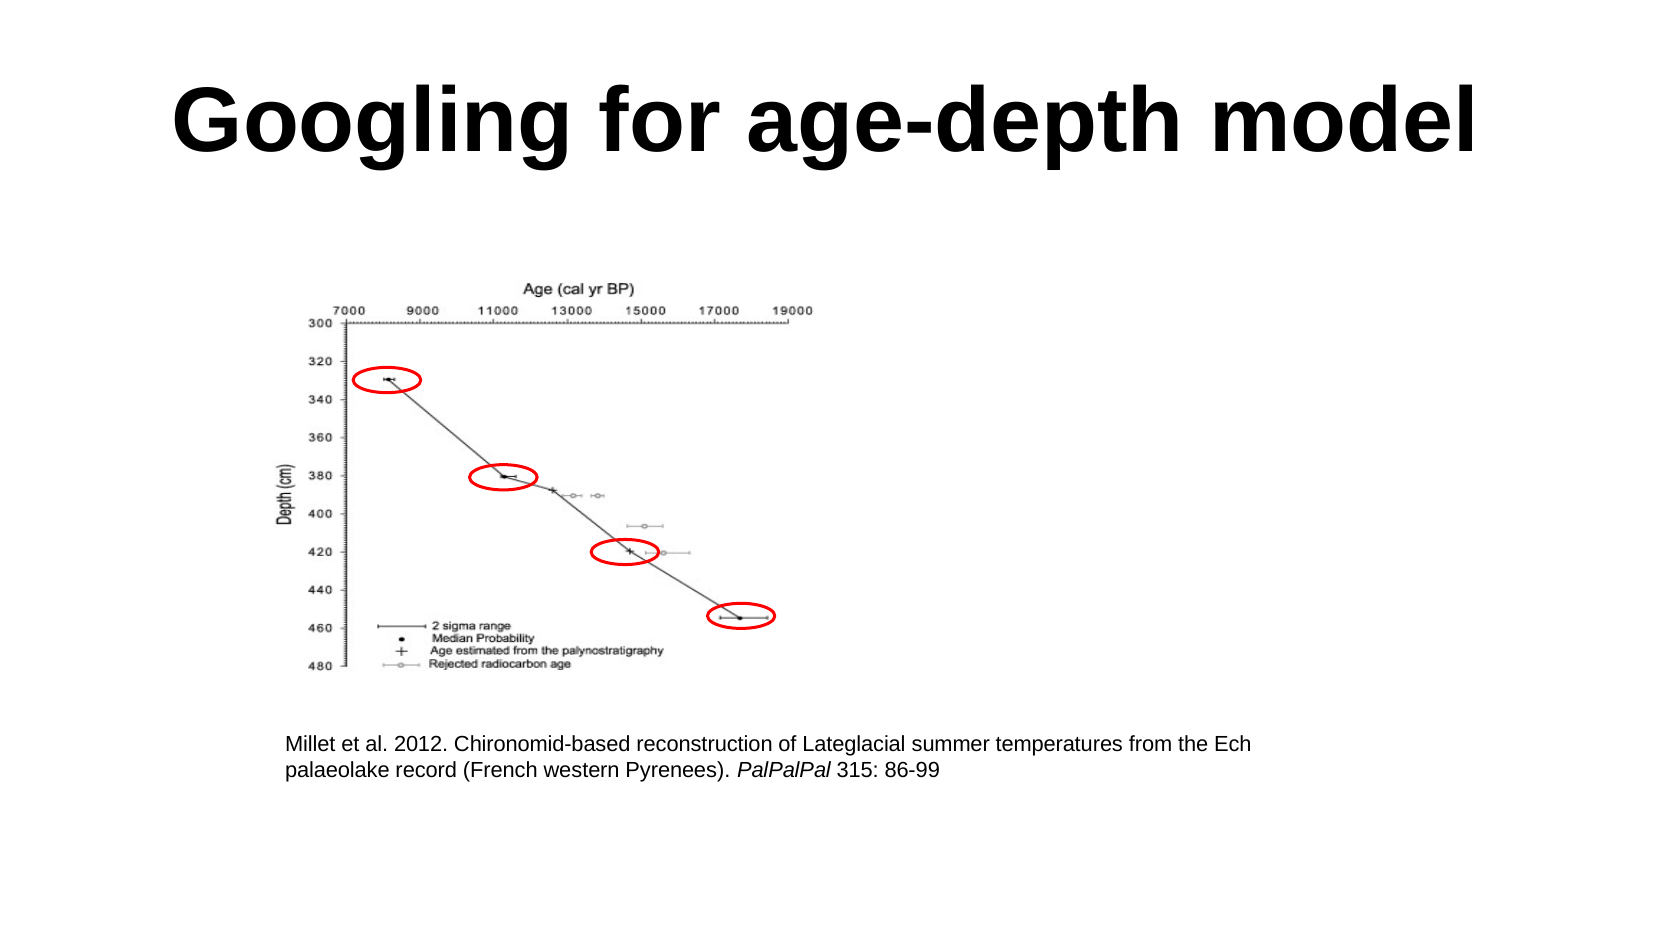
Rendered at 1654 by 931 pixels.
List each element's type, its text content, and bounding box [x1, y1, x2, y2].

text_box Millet et al. 2012. Chironomid-based reconstruction of Lateglacial summer temperatures from the Ech palaeolake record (French western Pyrenees). PalPalPal 315: 86-99 [274, 722, 1370, 768]
text_box Googling for age-depth model [82, 37, 1571, 192]
picture [274, 281, 815, 672]
